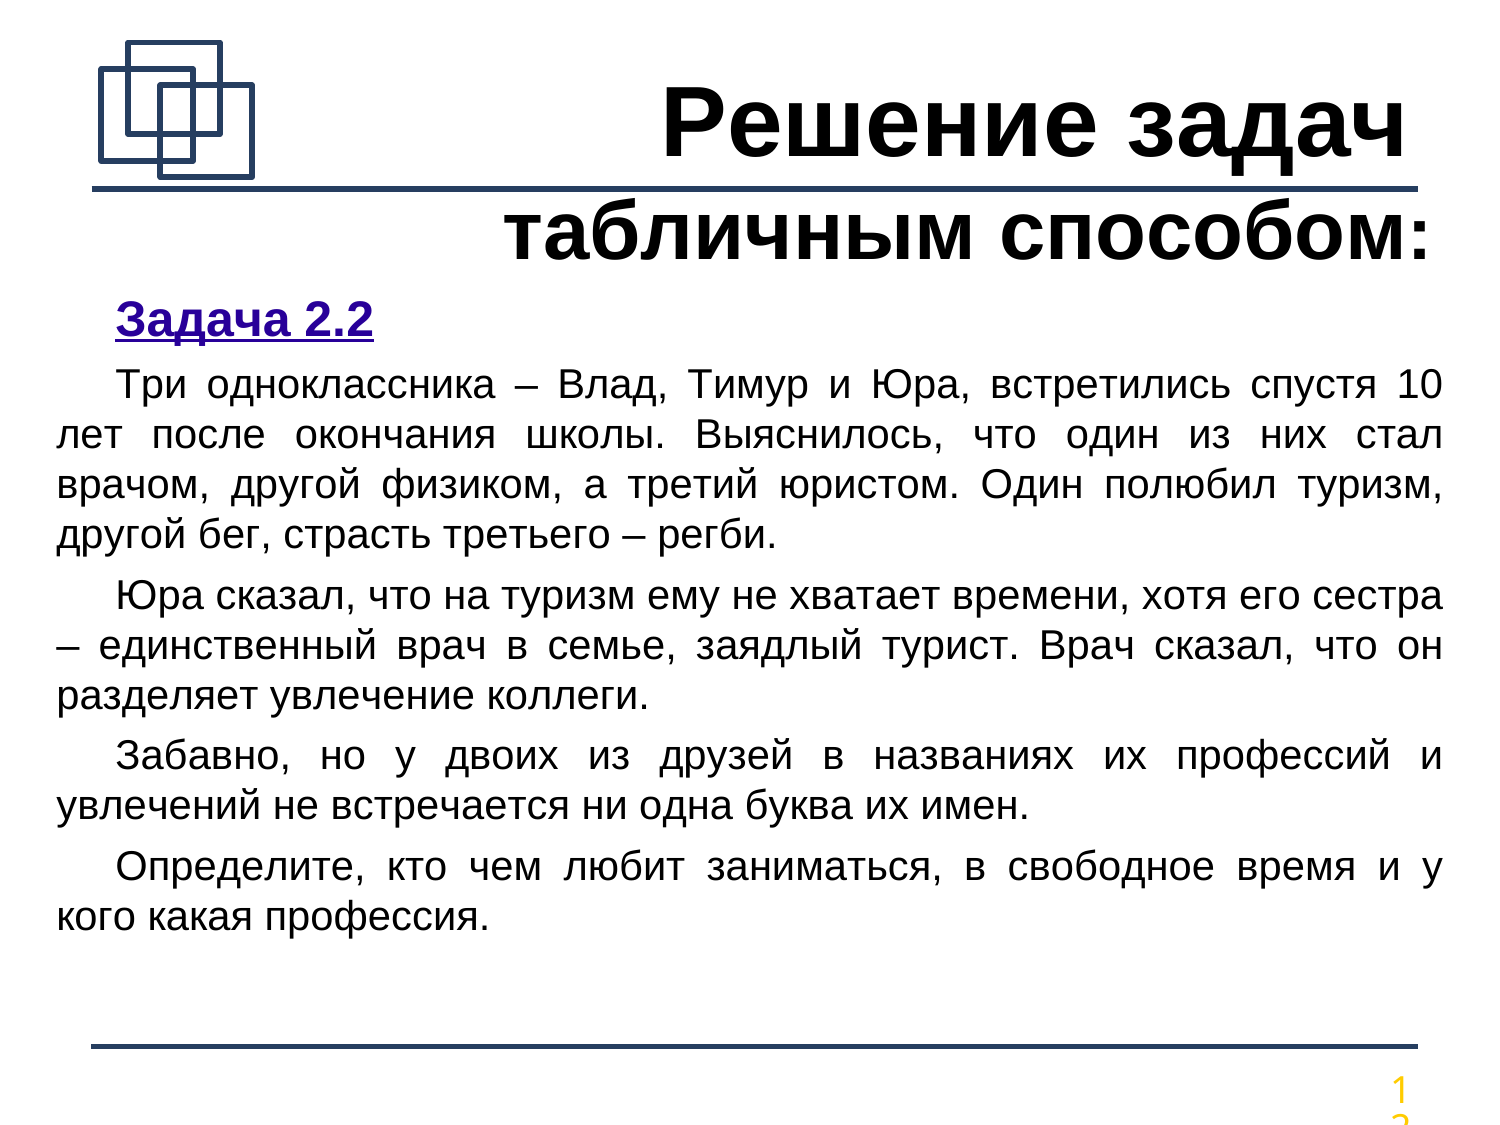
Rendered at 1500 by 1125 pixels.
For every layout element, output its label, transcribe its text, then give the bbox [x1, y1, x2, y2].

text_box Решение задач табличным способом: [41, 66, 1448, 266]
list Задача 2.2 Три одноклассника – Влад, Тимур и Юра, встретились спустя 10 лет после окончания школы. Выяснилось, что один из них стал врачом, другой физиком, а третий юристом. Один полюбил туризм, другой бег, страсть третьего – регби. Юра сказал, что на туризм ему не хватает времени, хотя его сестра – единственный врач в семье, заядлый турист. Врач сказал, что он разделяет увлечение коллеги. Забавно, но у двоих из друзей в названиях их профессий и увлечений не встречается ни одна буква их имен. Определите, кто чем любит заниматься, в свободное время и у кого какая профессия. [41, 278, 1459, 1034]
